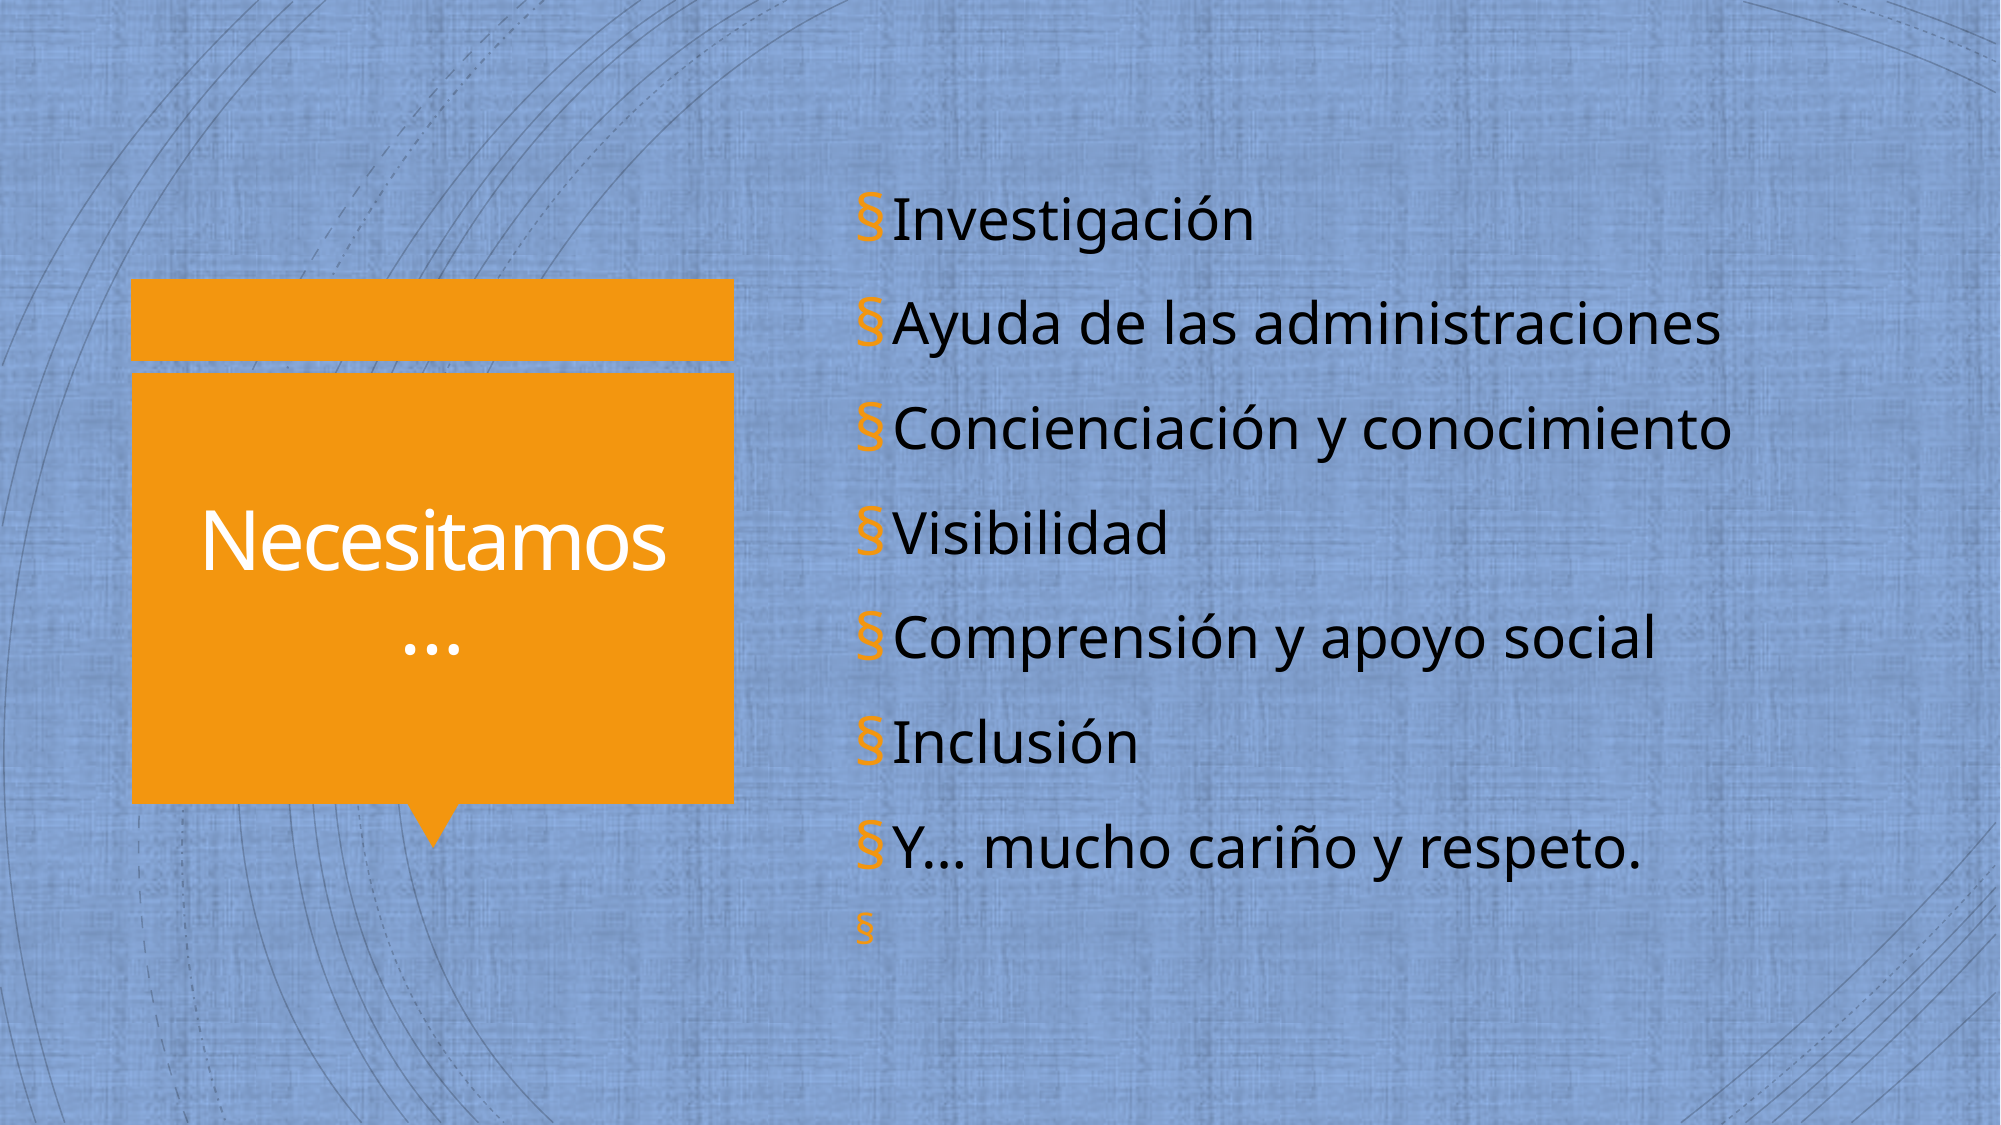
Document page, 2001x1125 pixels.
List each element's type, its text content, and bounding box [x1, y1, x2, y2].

list Investigación Ayuda de las administraciones Concienciación y conocimiento Visibilidad Comprensión y apoyo social Inclusión Y… mucho cariño y respeto. [839, 131, 1871, 993]
title Necesitamos… [145, 385, 720, 789]
